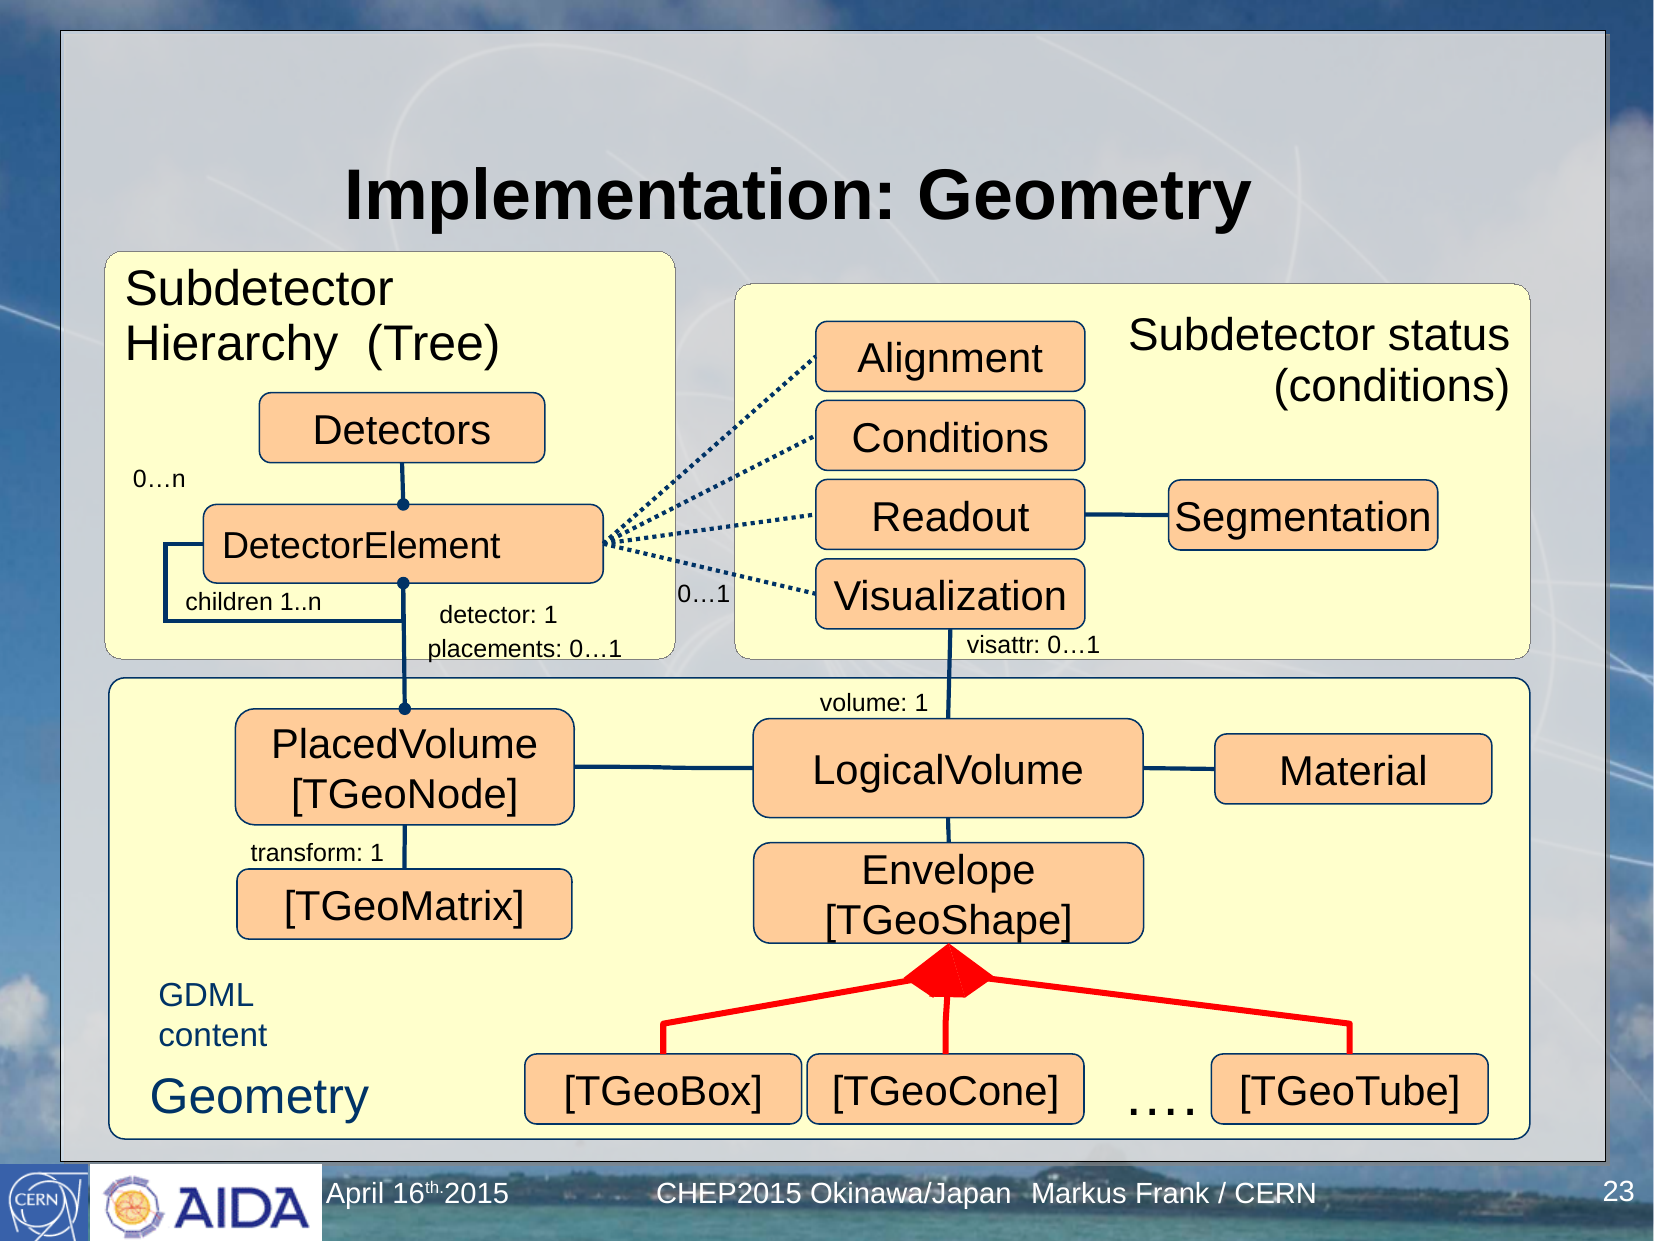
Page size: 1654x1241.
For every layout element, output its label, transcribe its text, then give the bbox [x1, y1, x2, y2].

text_box visattr: 0…1 [966, 628, 1101, 659]
text_box GDML content [143, 965, 465, 1062]
text_box Subdetector Hierarchy (Tree) [168, 546, 401, 618]
text_box [TGeoBox] [524, 1053, 802, 1124]
text_box detector: 1 [439, 598, 559, 630]
text_box LogicalVolume [753, 718, 1144, 818]
text_box [TGeoCone] [807, 1053, 1085, 1124]
text_box Subdetector status (conditions) [734, 283, 1531, 660]
text_box [407, 677, 947, 765]
text_box 0…n [125, 462, 186, 493]
text_box placements: 0…1 [427, 632, 623, 663]
text_box Detectors [259, 392, 545, 463]
text_box children 1..n [185, 585, 323, 616]
text_box Alignment [815, 321, 1085, 392]
text_box …. [1108, 1054, 1214, 1135]
text_box Material [1214, 733, 1492, 804]
text_box Readout [815, 479, 1085, 550]
text_box Geometry [134, 1055, 457, 1132]
picture [0, 0, 1654, 1241]
text_box Segmentation [1168, 479, 1438, 550]
text_box [108, 677, 1530, 1140]
text_box 0…1 [677, 577, 731, 608]
text_box [TGeoTube] [1214, 1053, 1489, 1124]
text_box Conditions [815, 400, 1085, 471]
title Implementation: Geometry [82, 90, 1536, 298]
text_box Envelope [TGeoShape] [753, 842, 1144, 944]
text_box Visualization [815, 558, 1085, 629]
text_box DetectorElement [203, 504, 604, 584]
text_box PlacedVolume [TGeoNode] [235, 708, 575, 825]
text_box Subdetector Hierarchy (Tree) [104, 251, 676, 660]
text_box [TGeoMatrix] [236, 868, 572, 940]
text_box volume: 1 [812, 686, 929, 717]
text_box transform: 1 [250, 836, 385, 867]
